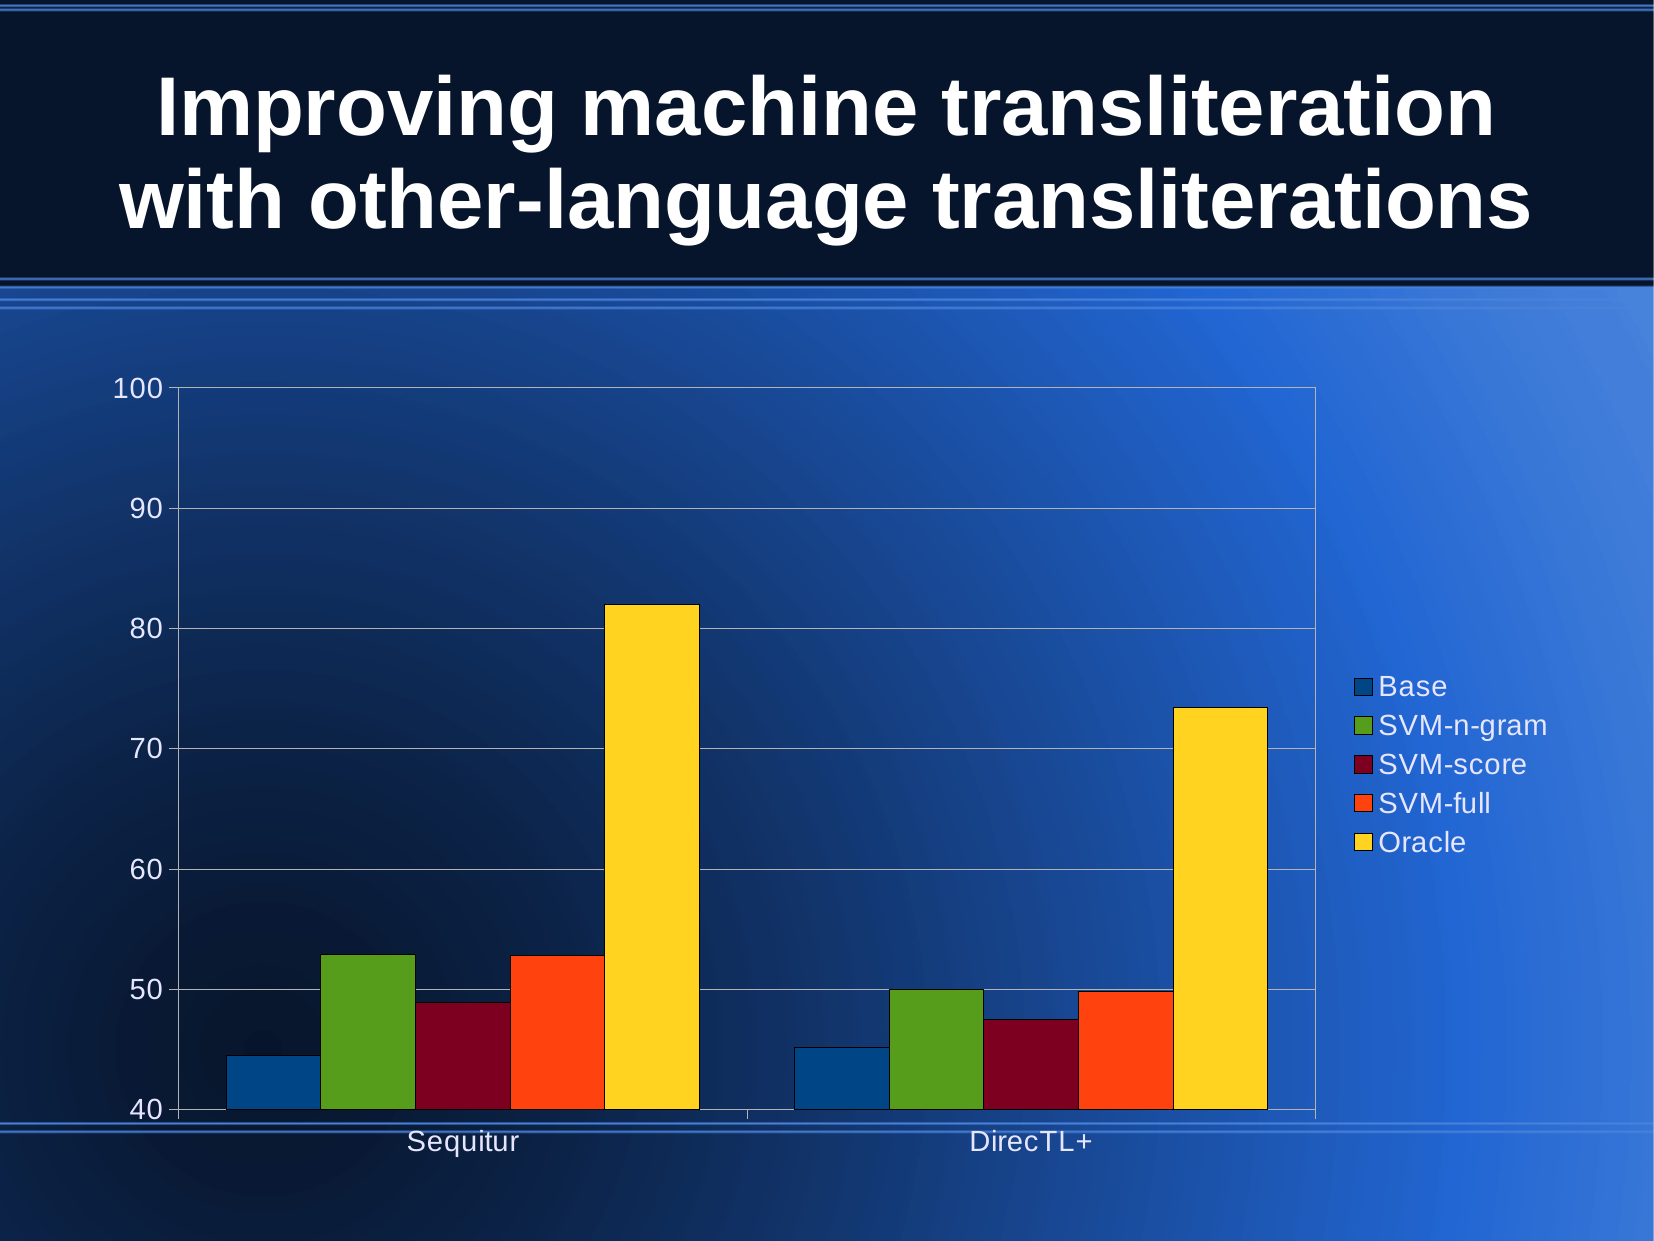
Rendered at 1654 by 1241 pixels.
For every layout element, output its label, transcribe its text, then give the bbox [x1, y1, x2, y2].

picture [0, 0, 1654, 1241]
title Improving machine transliteration with other-language transliterations [82, 49, 1571, 257]
chart [82, 355, 1571, 1174]
